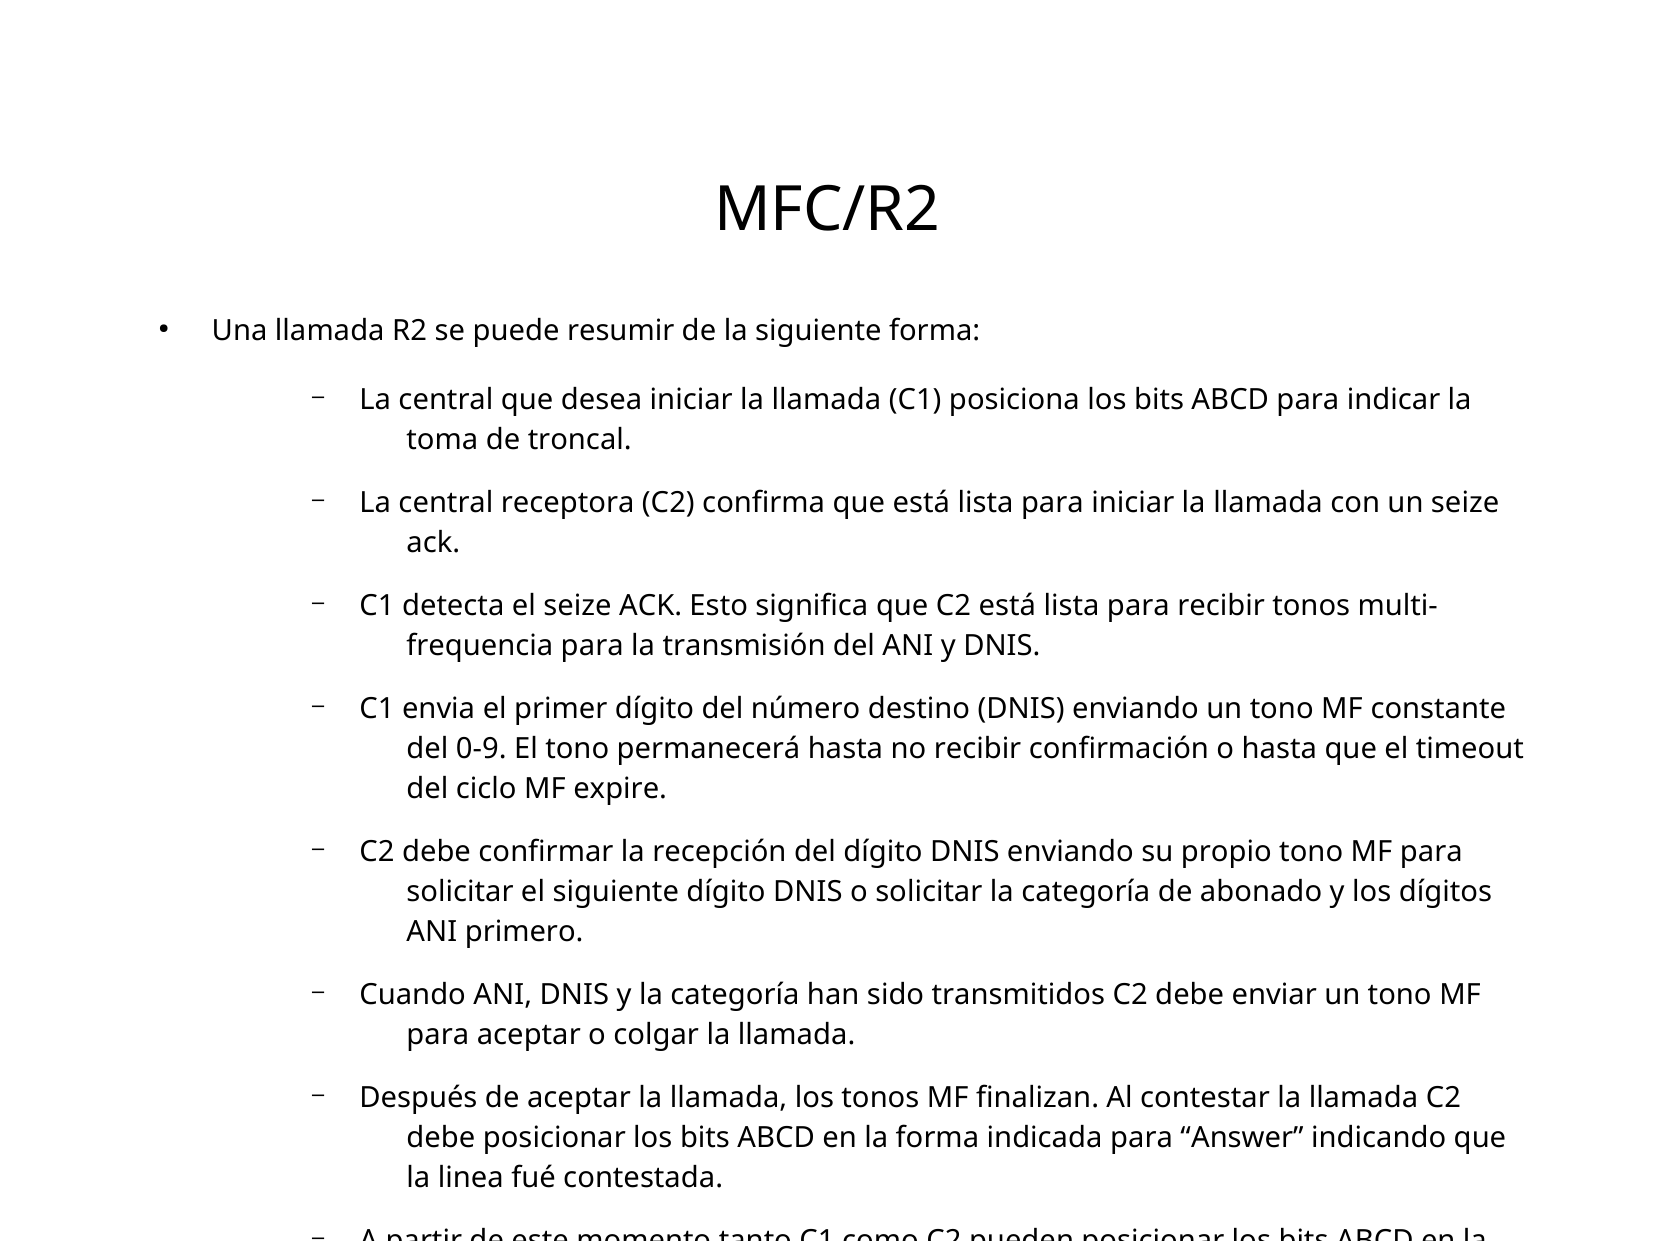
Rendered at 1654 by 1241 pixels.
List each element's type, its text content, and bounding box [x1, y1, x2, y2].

list Una llamada R2 se puede resumir de la siguiente forma: La central que desea iniciar la llamada (C1) posiciona los bits ABCD para indicar la toma de troncal. La central receptora (C2) confirma que está lista para iniciar la llamada con un seize ack. C1 detecta el seize ACK. Esto significa que C2 está lista para recibir tonos multi-frequencia para la transmisión del ANI y DNIS. C1 envia el primer dígito del número destino (DNIS) enviando un tono MF constante del 0-9. El tono permanecerá hasta no recibir confirmación o hasta que el timeout del ciclo MF expire. C2 debe confirmar la recepción del dígito DNIS enviando su propio tono MF para solicitar el siguiente dígito DNIS o solicitar la categoría de abonado y los dígitos ANI primero. Cuando ANI, DNIS y la categoría han sido transmitidos C2 debe enviar un tono MF para aceptar o colgar la llamada. Después de aceptar la llamada, los tonos MF finalizan. Al contestar la llamada C2 debe posicionar los bits ABCD en la forma indicada para “Answer” indicando que la linea fué contestada. A partir de este momento tanto C1 como C2 pueden posicionar los bits ABCD en la forma clear backward o clear forward para colgar la llamada. [123, 309, 1536, 1207]
title MFC/R2 [121, 102, 1534, 311]
